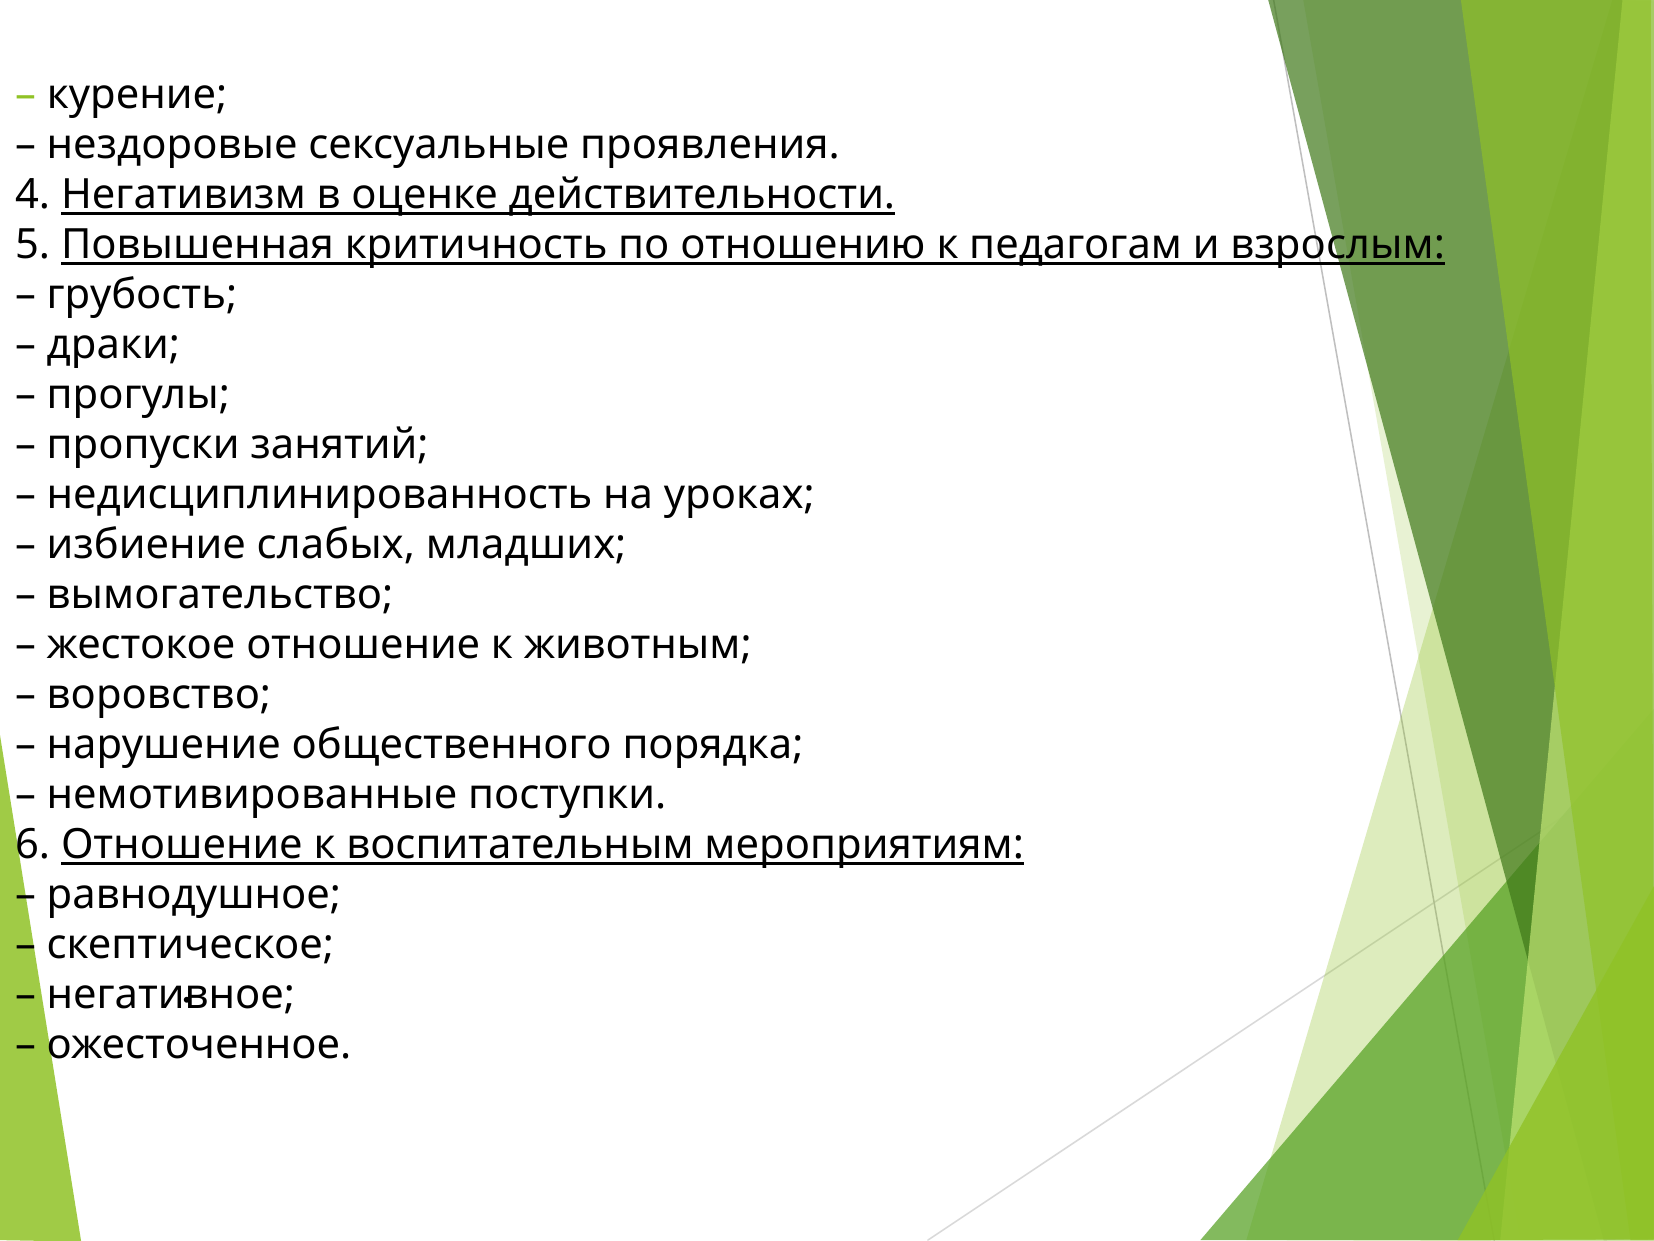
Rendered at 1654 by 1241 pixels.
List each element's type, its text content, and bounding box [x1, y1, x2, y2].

title . [165, 944, 1654, 1152]
title – курение; – нездоровые сексуальные проявления. 4. Негативизм в оценке действительности. 5. Повышенная критичность по отношению к педагогам и взрослым: – грубость; – драки; – прогулы; – пропуски занятий; – недисциплинированность на уроках; – избиение слабых, младших; – вымогательство; – жестокое отношение к животным; – воровство; – нарушение общественного порядка; – немотивированные поступки. 6. Отношение к воспитательным мероприятиям: – равнодушное; – скептическое; – негативное; – ожесточенное. [0, 59, 1654, 857]
